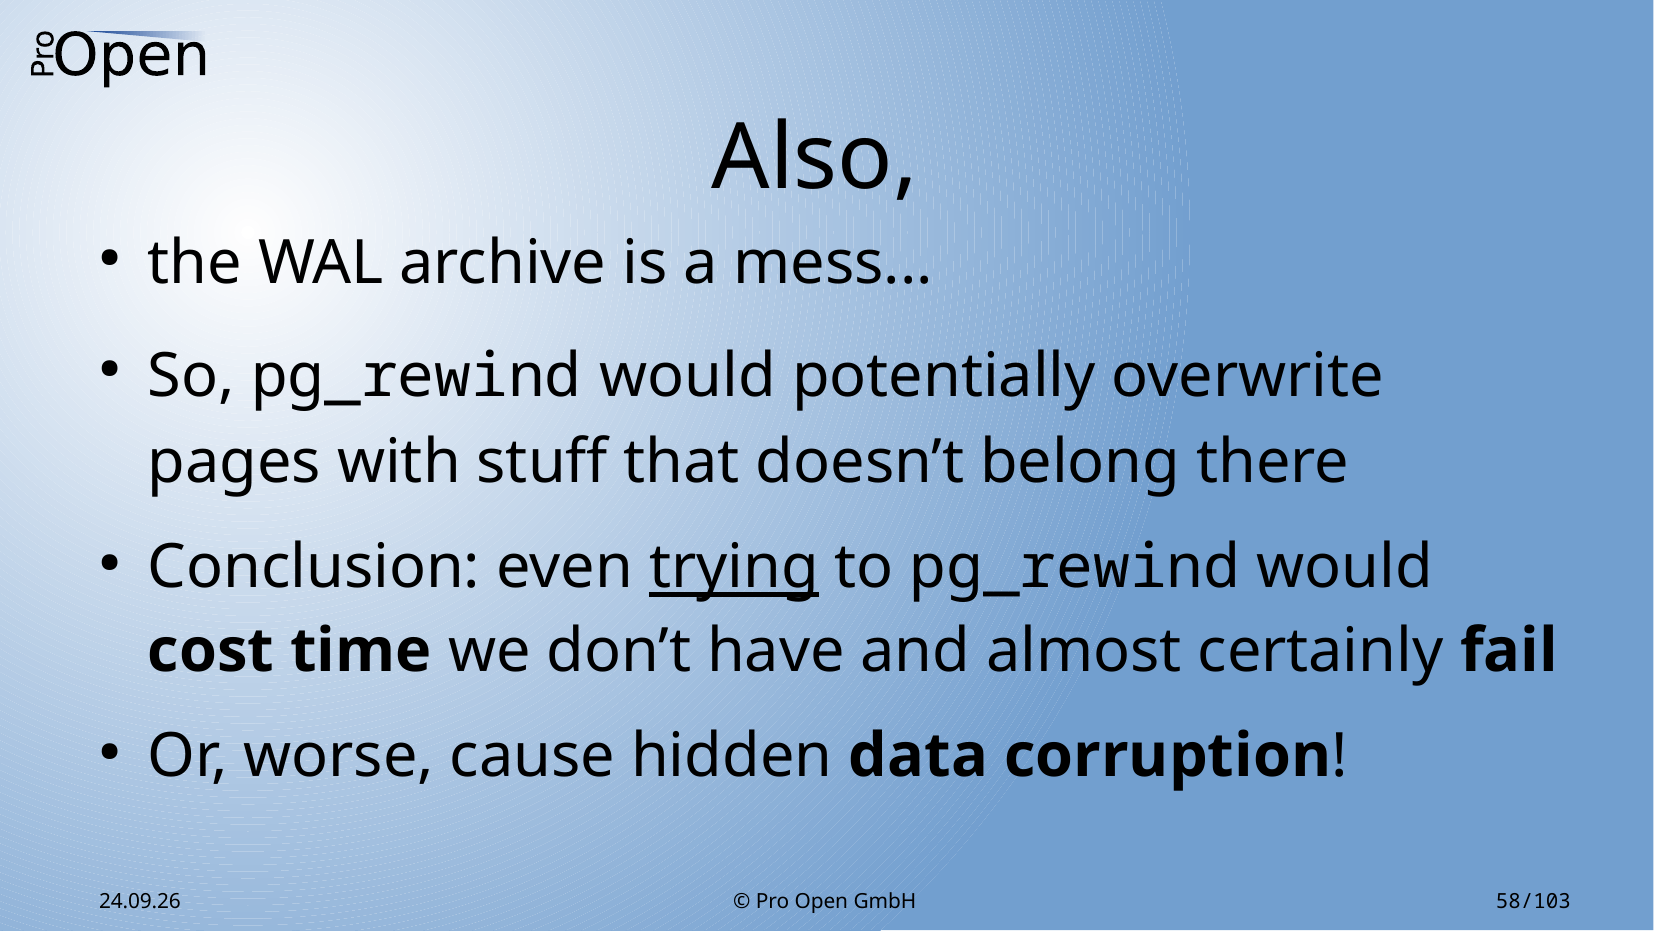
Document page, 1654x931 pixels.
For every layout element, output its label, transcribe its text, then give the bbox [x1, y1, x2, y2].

list the WAL archive is a mess... So, pg_rewind would potentially overwrite pages with stuff that doesn’t belong there Conclusion: even trying to pg_rewind would cost time we don’t have and almost certainly fail Or, worse, cause hidden data corruption! [82, 217, 1571, 827]
title Also, [82, 88, 1571, 217]
